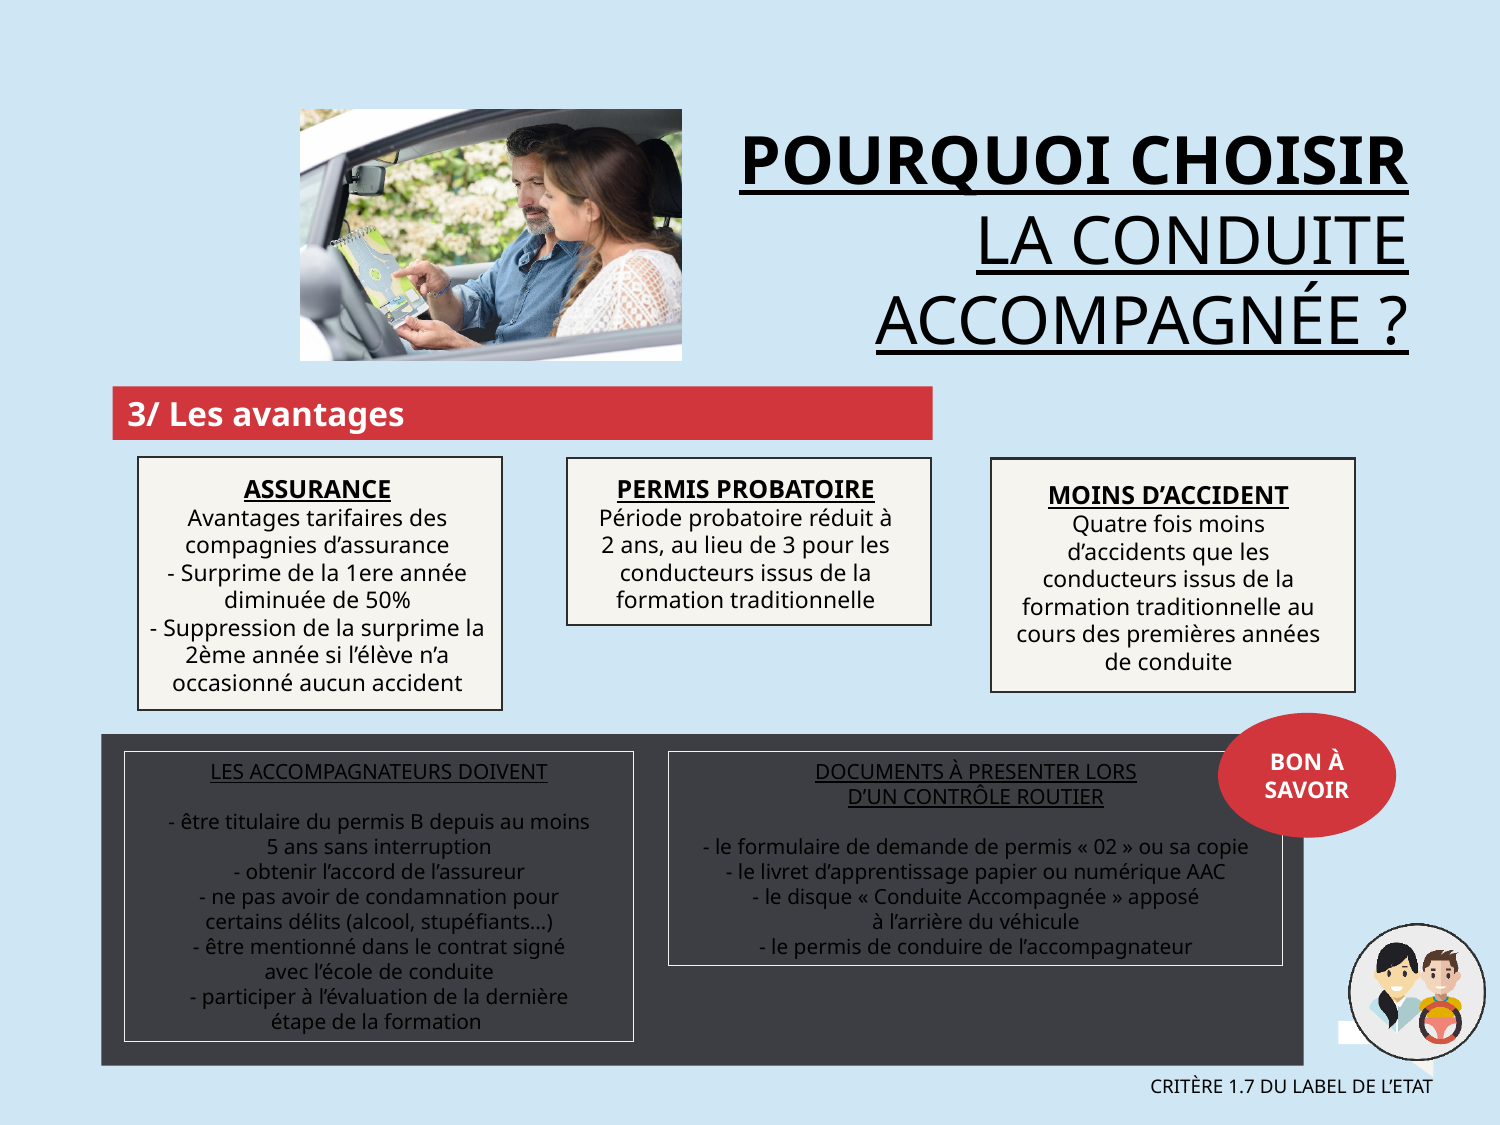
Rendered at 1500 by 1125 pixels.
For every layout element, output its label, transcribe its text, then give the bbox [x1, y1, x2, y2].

text_box DOCUMENTS À PRESENTER LORS D’UN CONTRÔLE ROUTIER - le formulaire de demande de permis « 02 » ou sa copie - le livret d’apprentissage papier ou numérique AAC - le disque « Conduite Accompagnée » apposé à l’arrière du véhicule - le permis de conduire de l’accompagnateur [668, 751, 1283, 966]
picture [300, 109, 682, 361]
text_box MOINS D’ACCIDENT Quatre fois moins d’accidents que les conducteurs issus de la formation traditionnelle au cours des premières années de conduite [998, 472, 1339, 683]
text_box [137, 704, 502, 710]
text_box CRITÈRE 1.7 DU LABEL DE L’ETAT [1135, 1067, 1483, 1106]
text_box BON À SAVOIR [1218, 712, 1397, 838]
text_box [137, 457, 502, 466]
picture [1348, 923, 1486, 1061]
text_box 3/ Les avantages [112, 386, 933, 440]
text_box [1410, 1061, 1434, 1067]
text_box ASSURANCE Avantages tarifaires des compagnies d’assurance - Surprime de la 1ere année diminuée de 50% - Suppression de la surprime la 2ème année si l’élève n’a occasionné aucun accident [128, 466, 507, 704]
text_box POURQUOI CHOISIR LA CONDUITE ACCOMPAGNÉE ? [319, 110, 1424, 366]
text_box LES ACCOMPAGNATEURS DOIVENT - être titulaire du permis B depuis au moins 5 ans sans interruption - obtenir l’accord de l’assureur - ne pas avoir de condamnation pour certains délits (alcool, stupéfiants…) - être mentionné dans le contrat signé avec l’école de conduite - participer à l’évaluation de la dernière étape de la formation [124, 751, 634, 1042]
text_box [566, 457, 931, 626]
text_box [101, 734, 1304, 1066]
text_box [991, 458, 1356, 693]
text_box [1338, 1020, 1348, 1045]
text_box PERMIS PROBATOIRE Période probatoire réduit à 2 ans, au lieu de 3 pour les conducteurs issus de la formation traditionnelle [562, 466, 930, 621]
